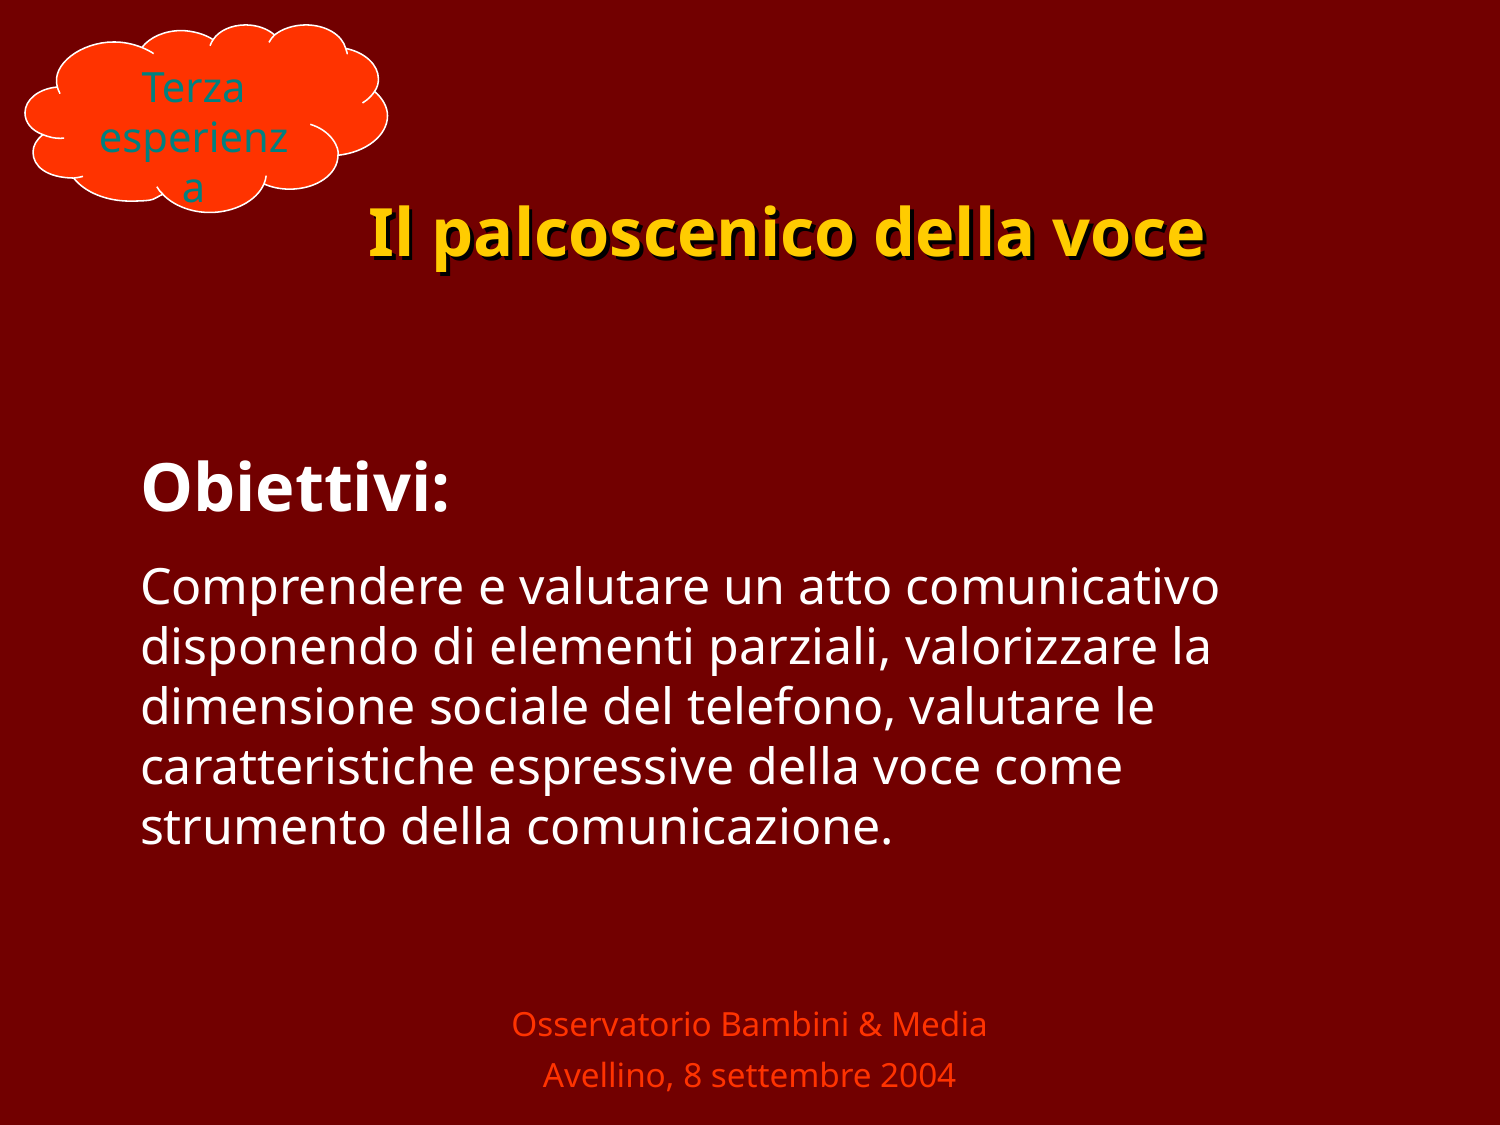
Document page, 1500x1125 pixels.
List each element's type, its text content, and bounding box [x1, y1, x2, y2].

text_box Obiettivi: Comprendere e valutare un atto comunicativo disponendo di elementi parziali, valorizzare la dimensione sociale del telefono, valutare le caratteristiche espressive della voce come strumento della comunicazione. [125, 437, 1276, 862]
text_box Il palcoscenico della voce [338, 182, 1238, 278]
text_box Terza esperienza [24, 24, 388, 213]
text_box Osservatorio Bambini & Media Avellino, 8 settembre 2004 [24, 1012, 1475, 1100]
